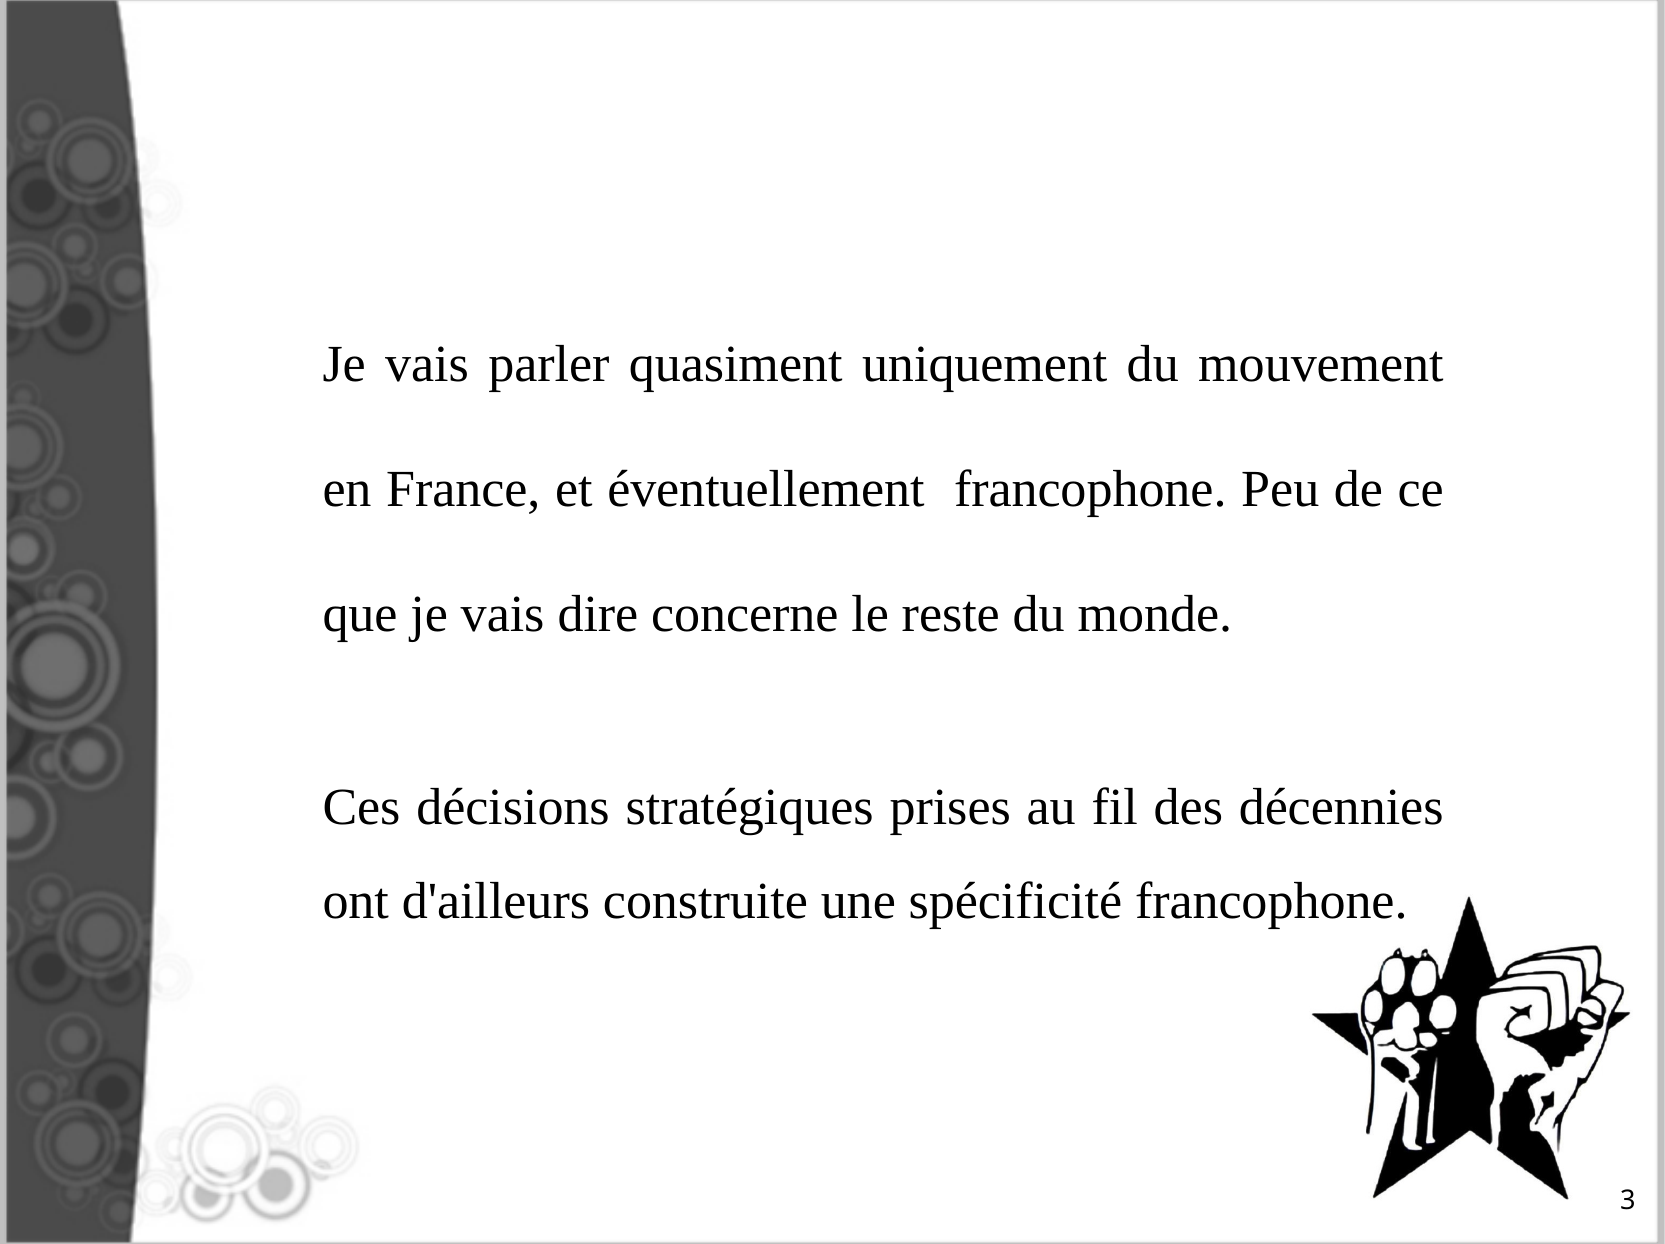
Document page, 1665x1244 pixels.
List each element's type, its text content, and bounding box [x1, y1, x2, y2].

text_box Je vais parler quasiment uniquement du mouvement en France, et éventuellement francophone. Peu de ce que je vais dire concerne le reste du monde. Ces décisions stratégiques prises au fil des décennies ont d'ailleurs construite une spécificité francophone. [315, 259, 1452, 937]
slide_number <numéro> [1605, 1175, 1648, 1223]
picture [3, 0, 1662, 1244]
